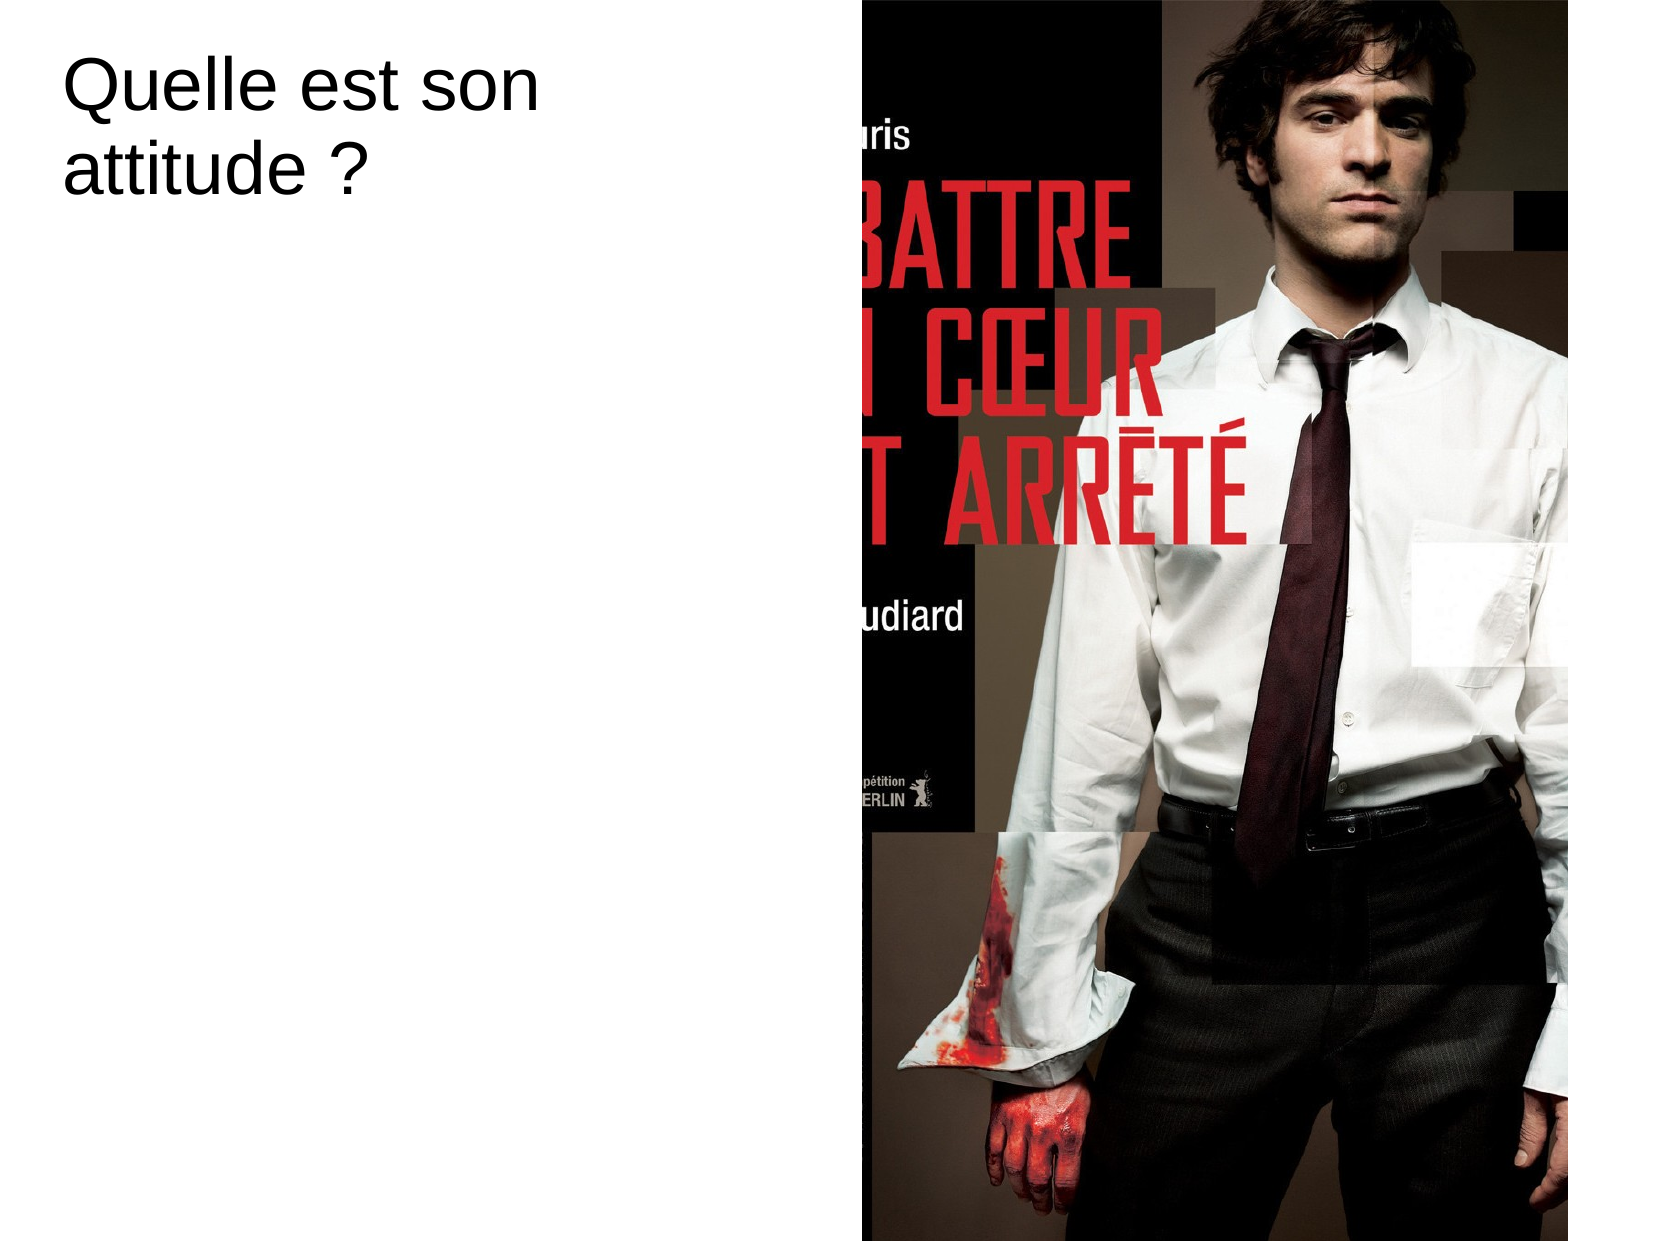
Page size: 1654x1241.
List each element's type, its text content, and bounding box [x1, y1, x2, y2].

picture [862, 0, 1568, 1241]
text_box Quelle est son attitude ? [47, 35, 851, 786]
